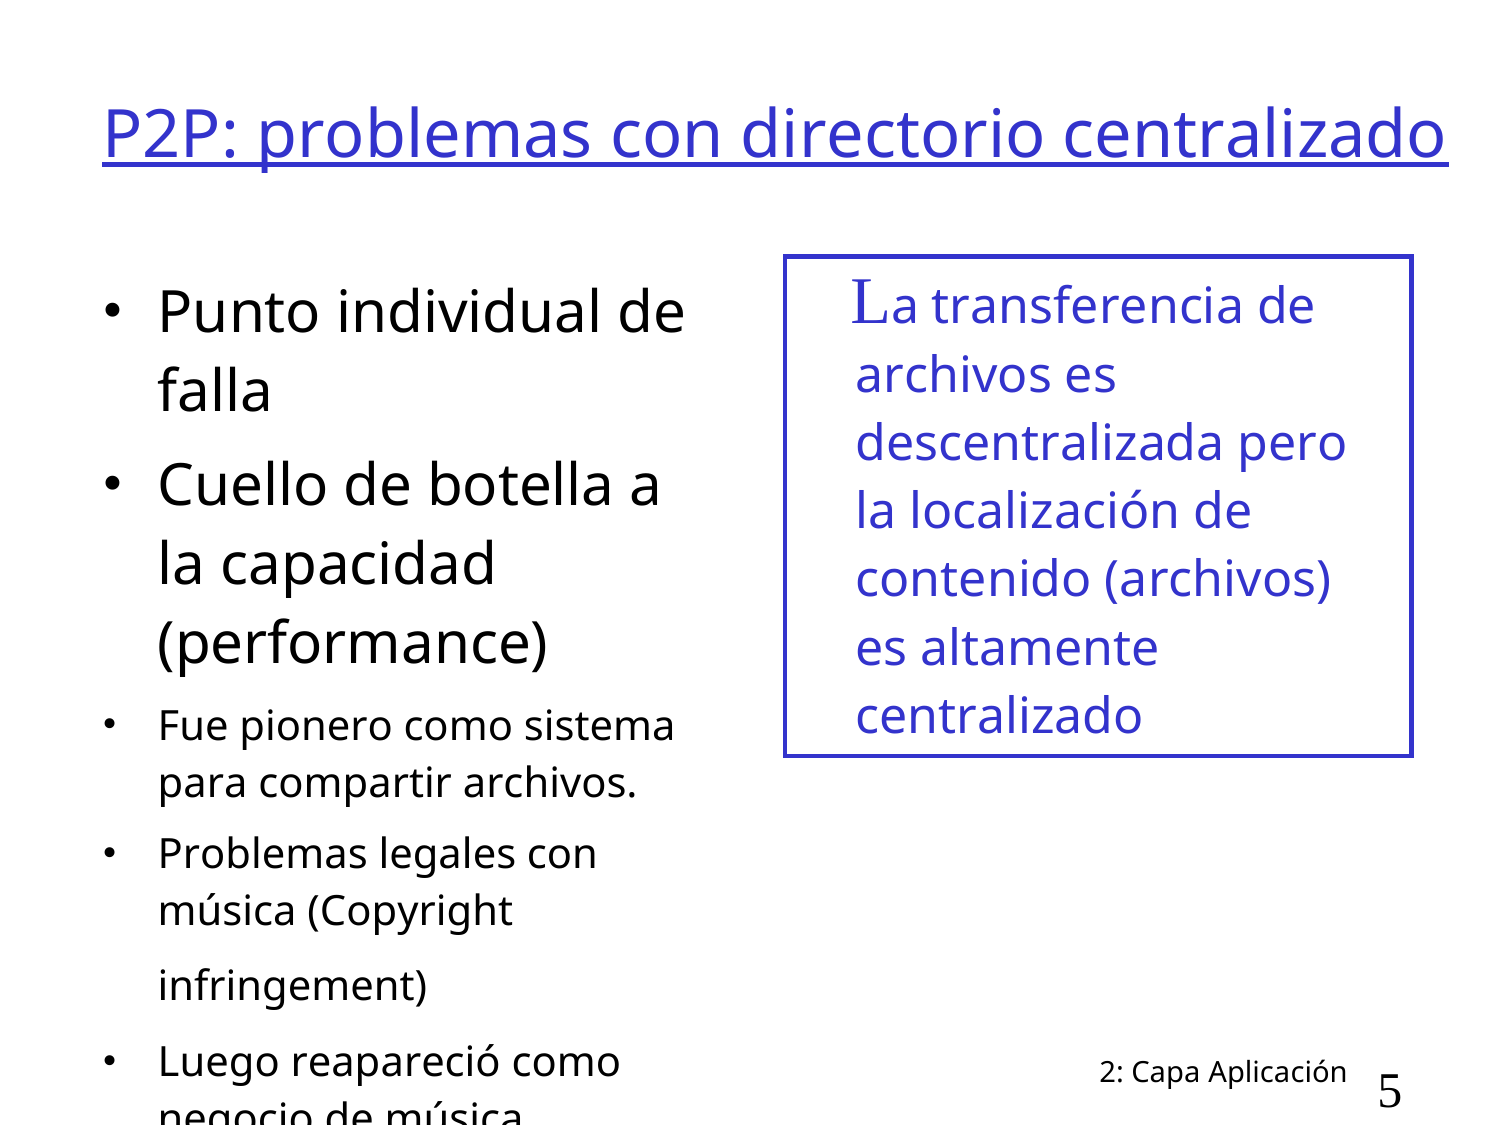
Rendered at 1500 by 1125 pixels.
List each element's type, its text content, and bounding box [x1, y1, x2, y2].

title P2P: problemas con directorio centralizado [87, 37, 1471, 225]
list La transferencia de archivos es descentralizada pero la localización de contenido (archivos) es altamente centralizado [785, 256, 1412, 713]
list Punto individual de falla Cuello de botella a la capacidad (performance)‏ Fue pionero como sistema para compartir archivos. Problemas legales con música (Copyright infringement)‏ Luego reapareció como negocio de música. [87, 262, 713, 1088]
